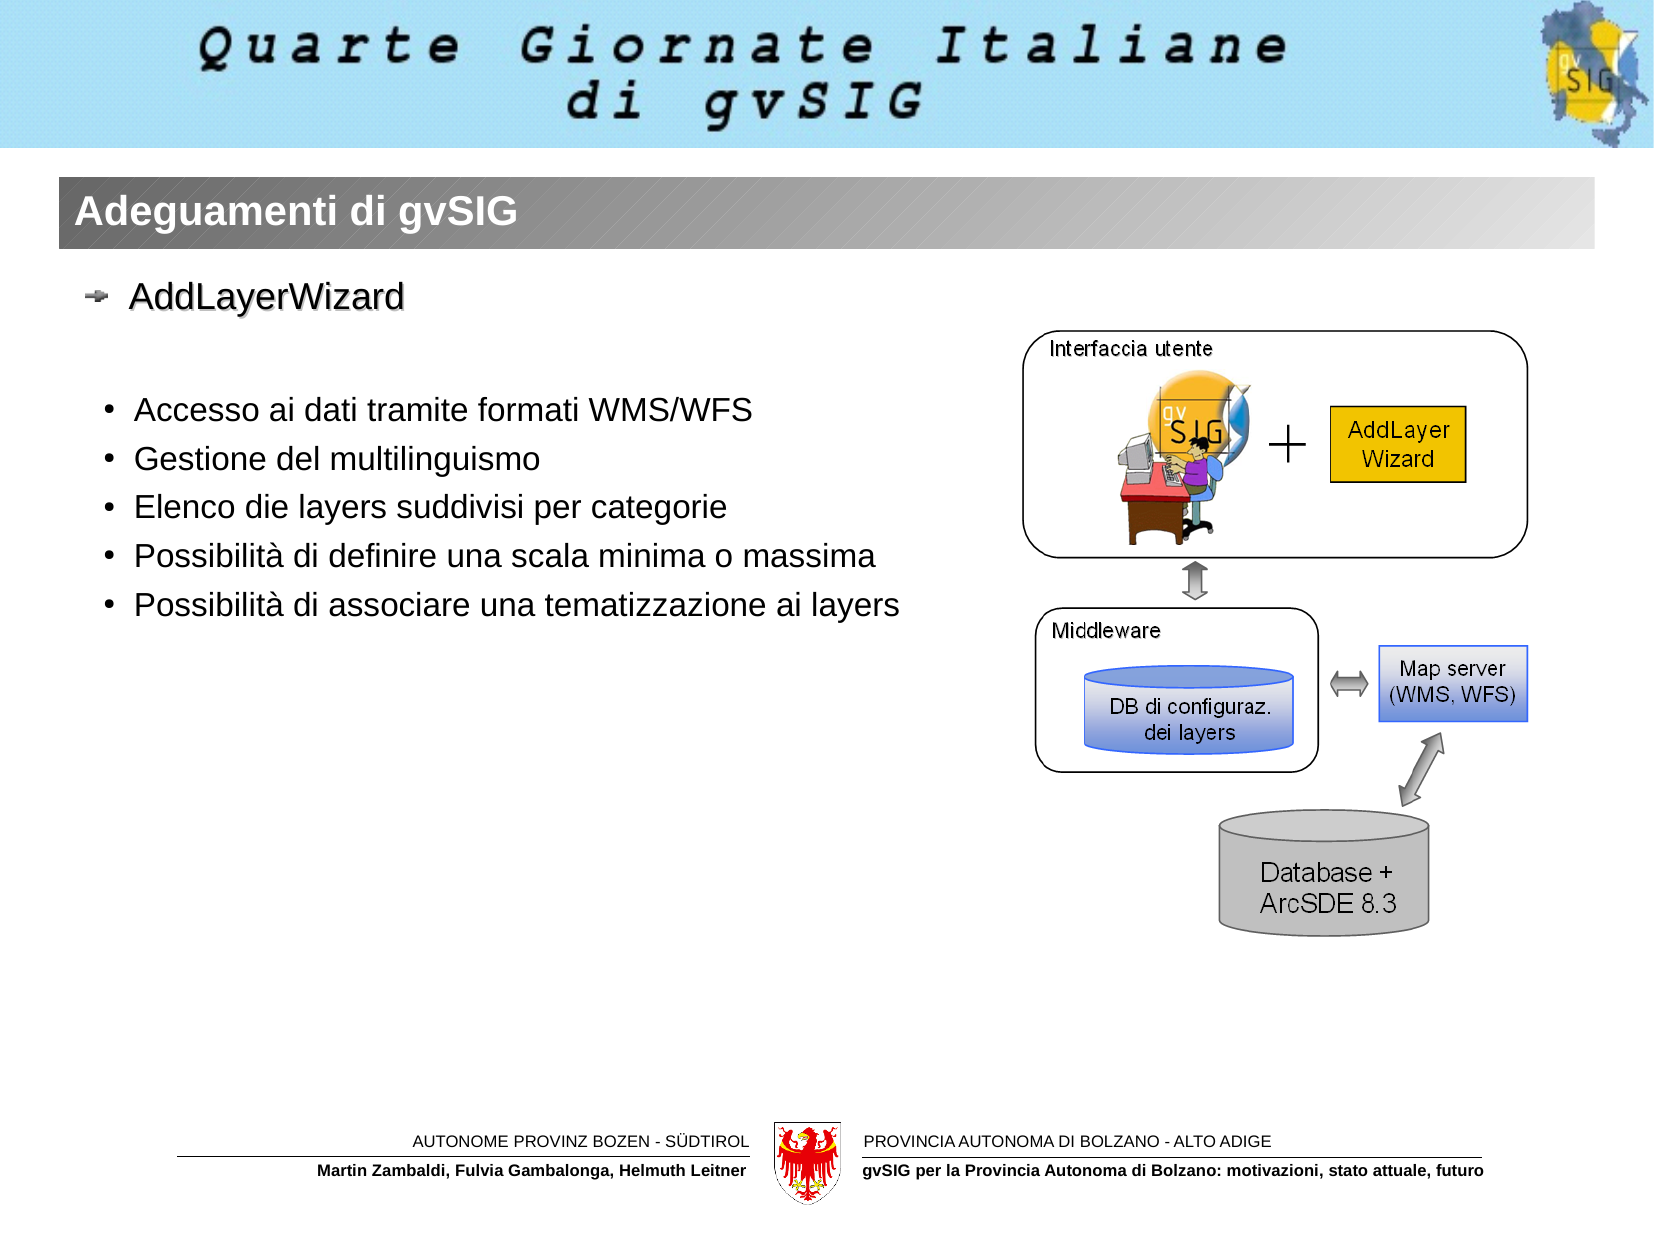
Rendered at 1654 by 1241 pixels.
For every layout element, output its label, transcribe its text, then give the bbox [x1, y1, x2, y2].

text_box AddLayerWizard [70, 267, 455, 325]
text_box Adeguamenti di gvSIG [59, 183, 1447, 246]
picture [774, 1122, 841, 1205]
text_box [59, 177, 1595, 249]
text_box Accesso ai dati tramite formati WMS/WFS Gestione del multilinguismo Elenco die layers suddivisi per categorie Possibilità di definire una scala minima o massima Possibilità di associare una tematizzazione ai layers [88, 383, 945, 633]
picture [1003, 324, 1536, 945]
